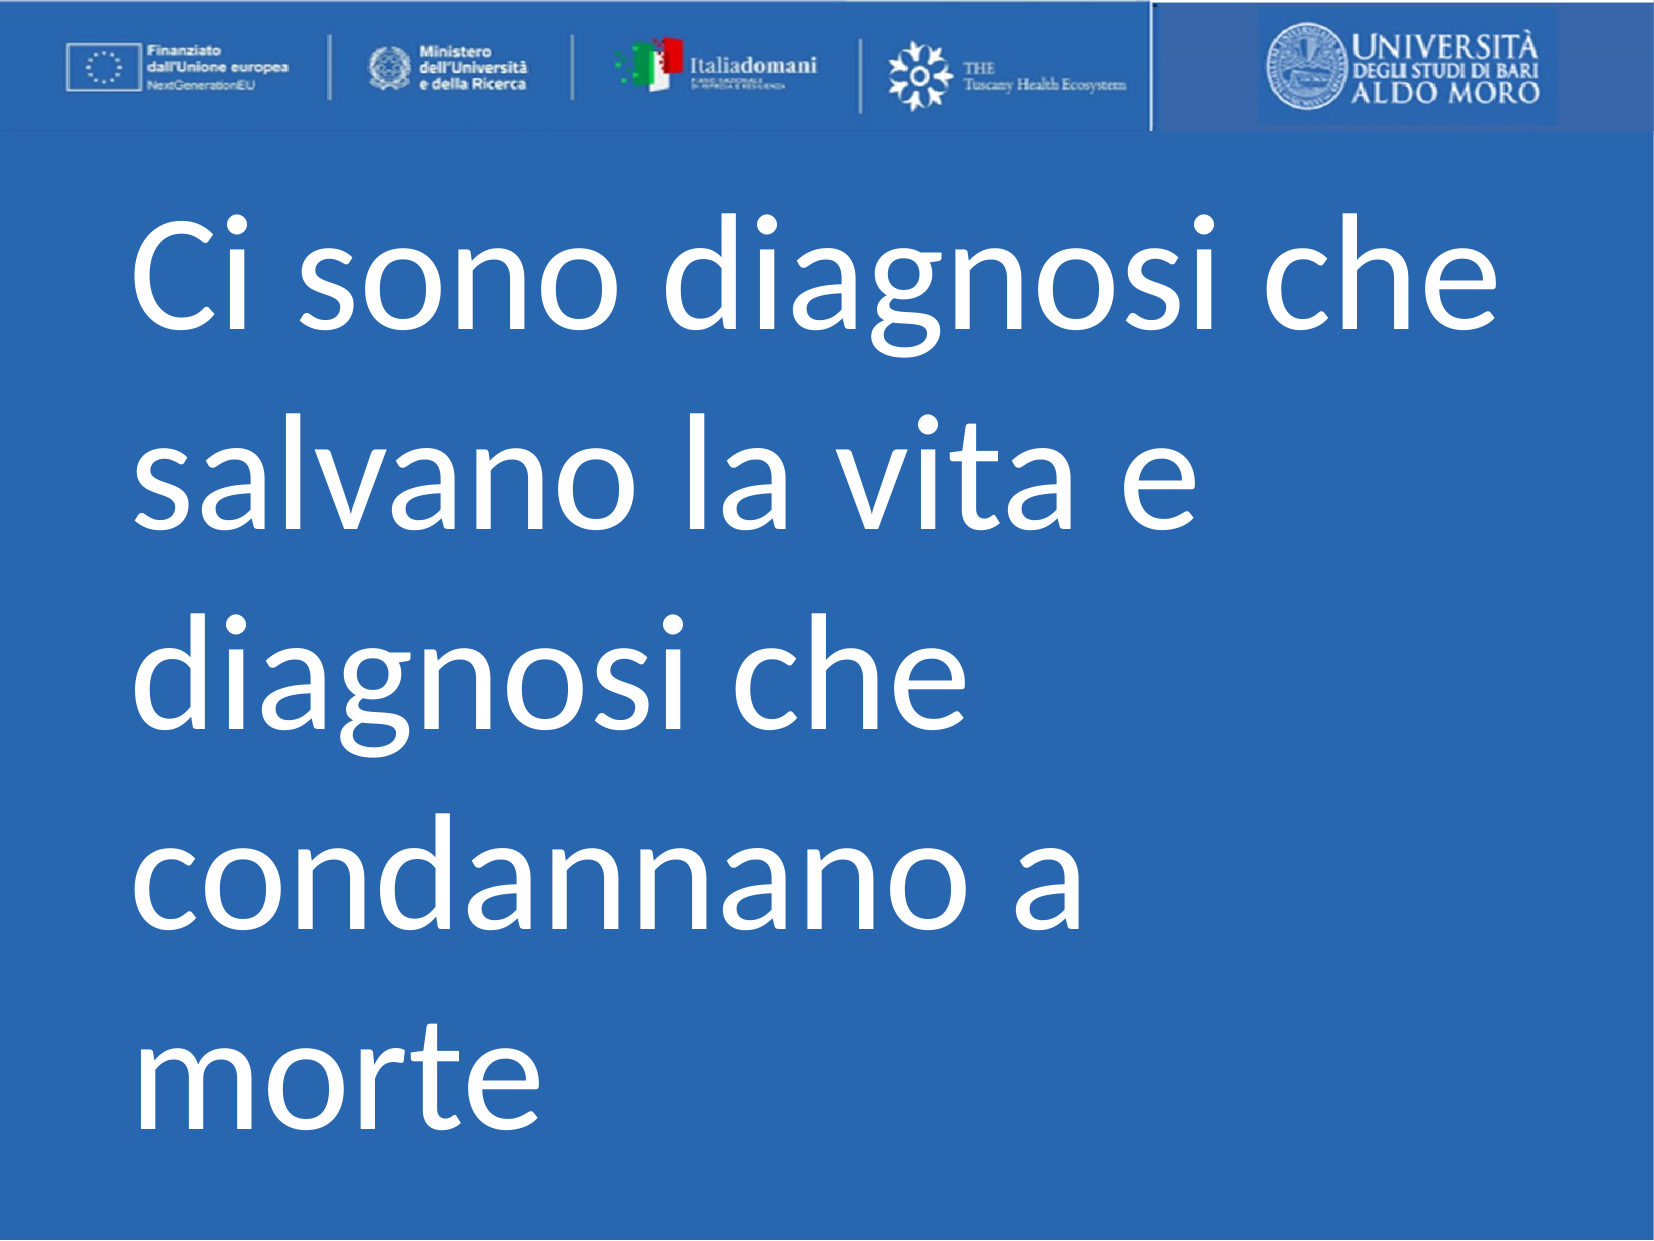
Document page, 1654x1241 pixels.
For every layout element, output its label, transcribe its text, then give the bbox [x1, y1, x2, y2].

subtitle Ci sono diagnosi che salvano la vita e diagnosi che condannano a morte [115, 155, 1539, 894]
picture [0, 0, 1654, 132]
